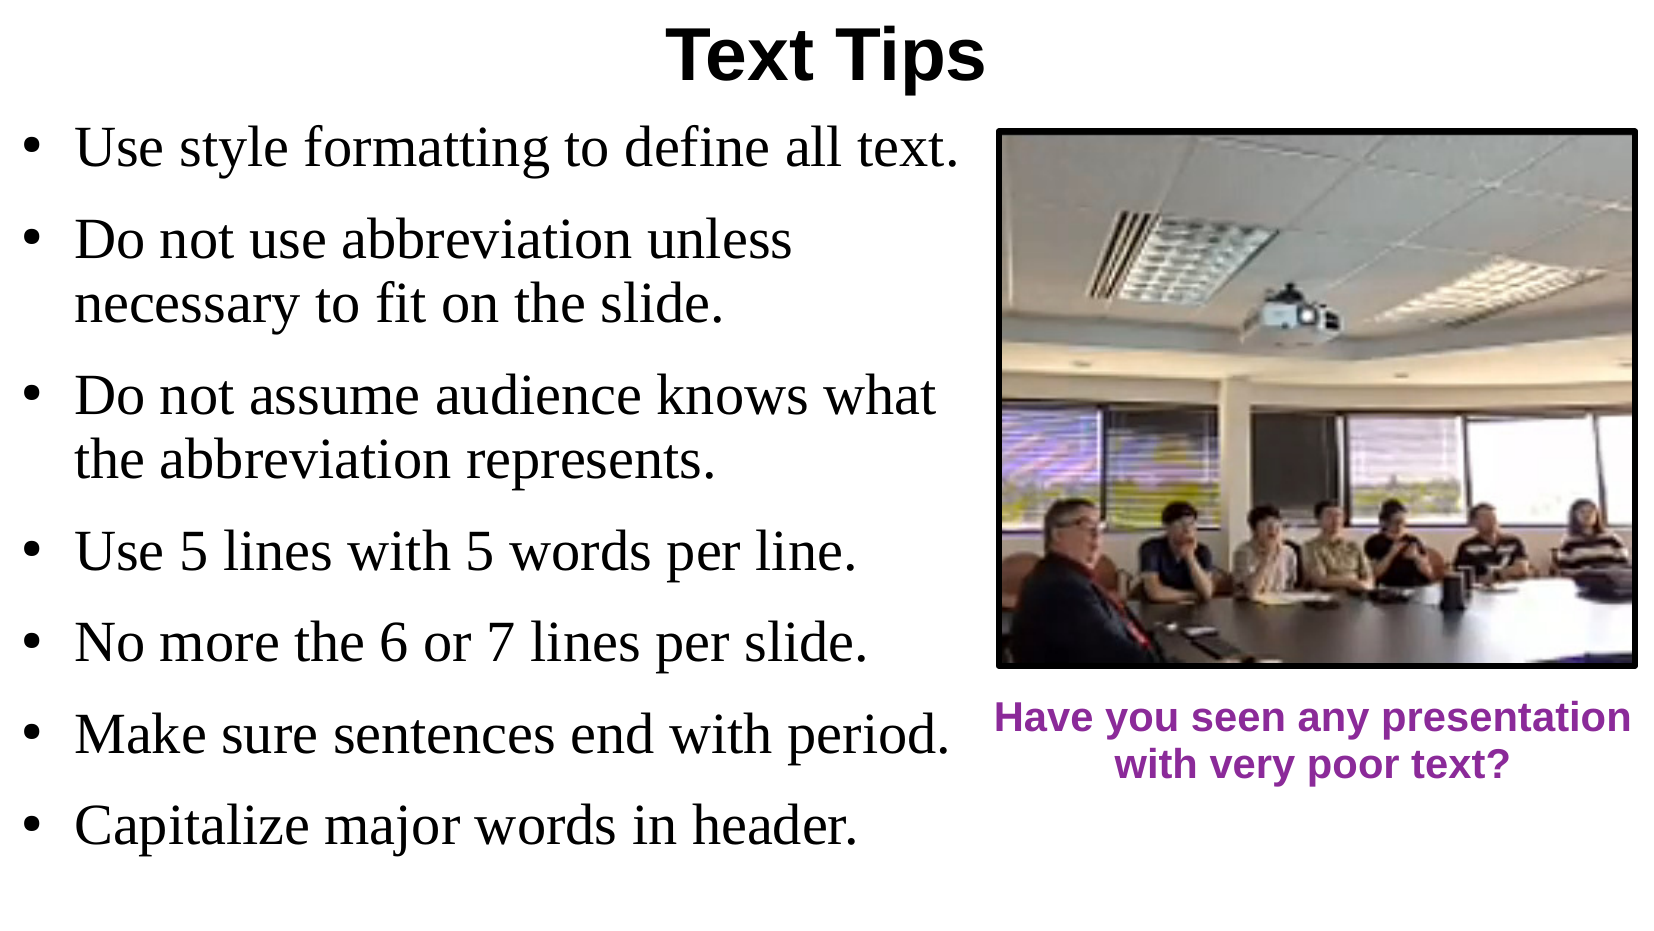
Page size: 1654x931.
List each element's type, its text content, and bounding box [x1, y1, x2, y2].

text_box Have you seen any presentation with very poor text? [975, 686, 1651, 842]
picture [1001, 134, 1632, 663]
list Use style formatting to define all text. Do not use abbreviation unless necessary to fit on the slide. Do not assume audience knows what the abbreviation represents. Use 5 lines with 5 words per line. No more the 6 or 7 lines per slide. Make sure sentences end with period. Capitalize major words in header. [3, 114, 961, 862]
title Text Tips [0, 3, 1654, 105]
